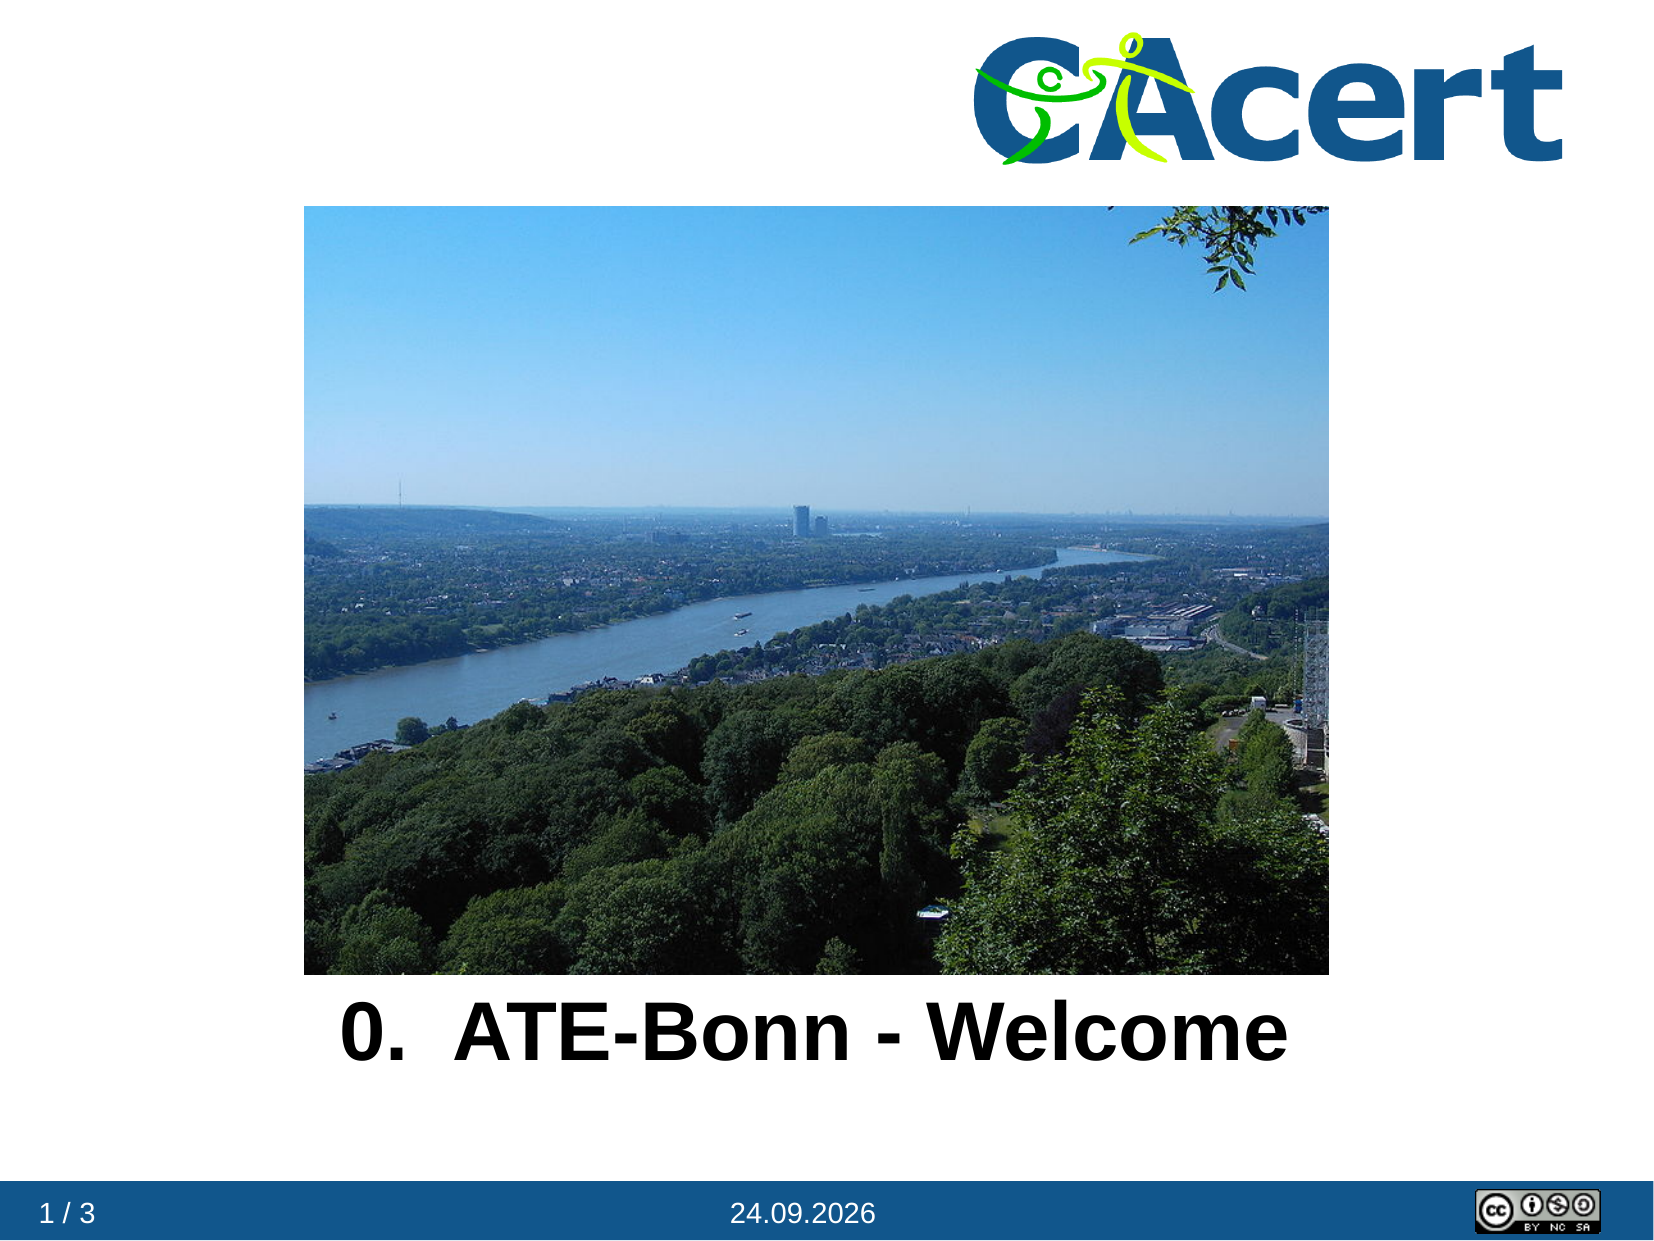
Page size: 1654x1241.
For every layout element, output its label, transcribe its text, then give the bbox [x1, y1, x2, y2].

title 0. ATE-Bonn - Welcome [70, 941, 1560, 1123]
picture [1475, 1189, 1601, 1234]
picture [972, 30, 1564, 166]
picture [304, 206, 1329, 975]
